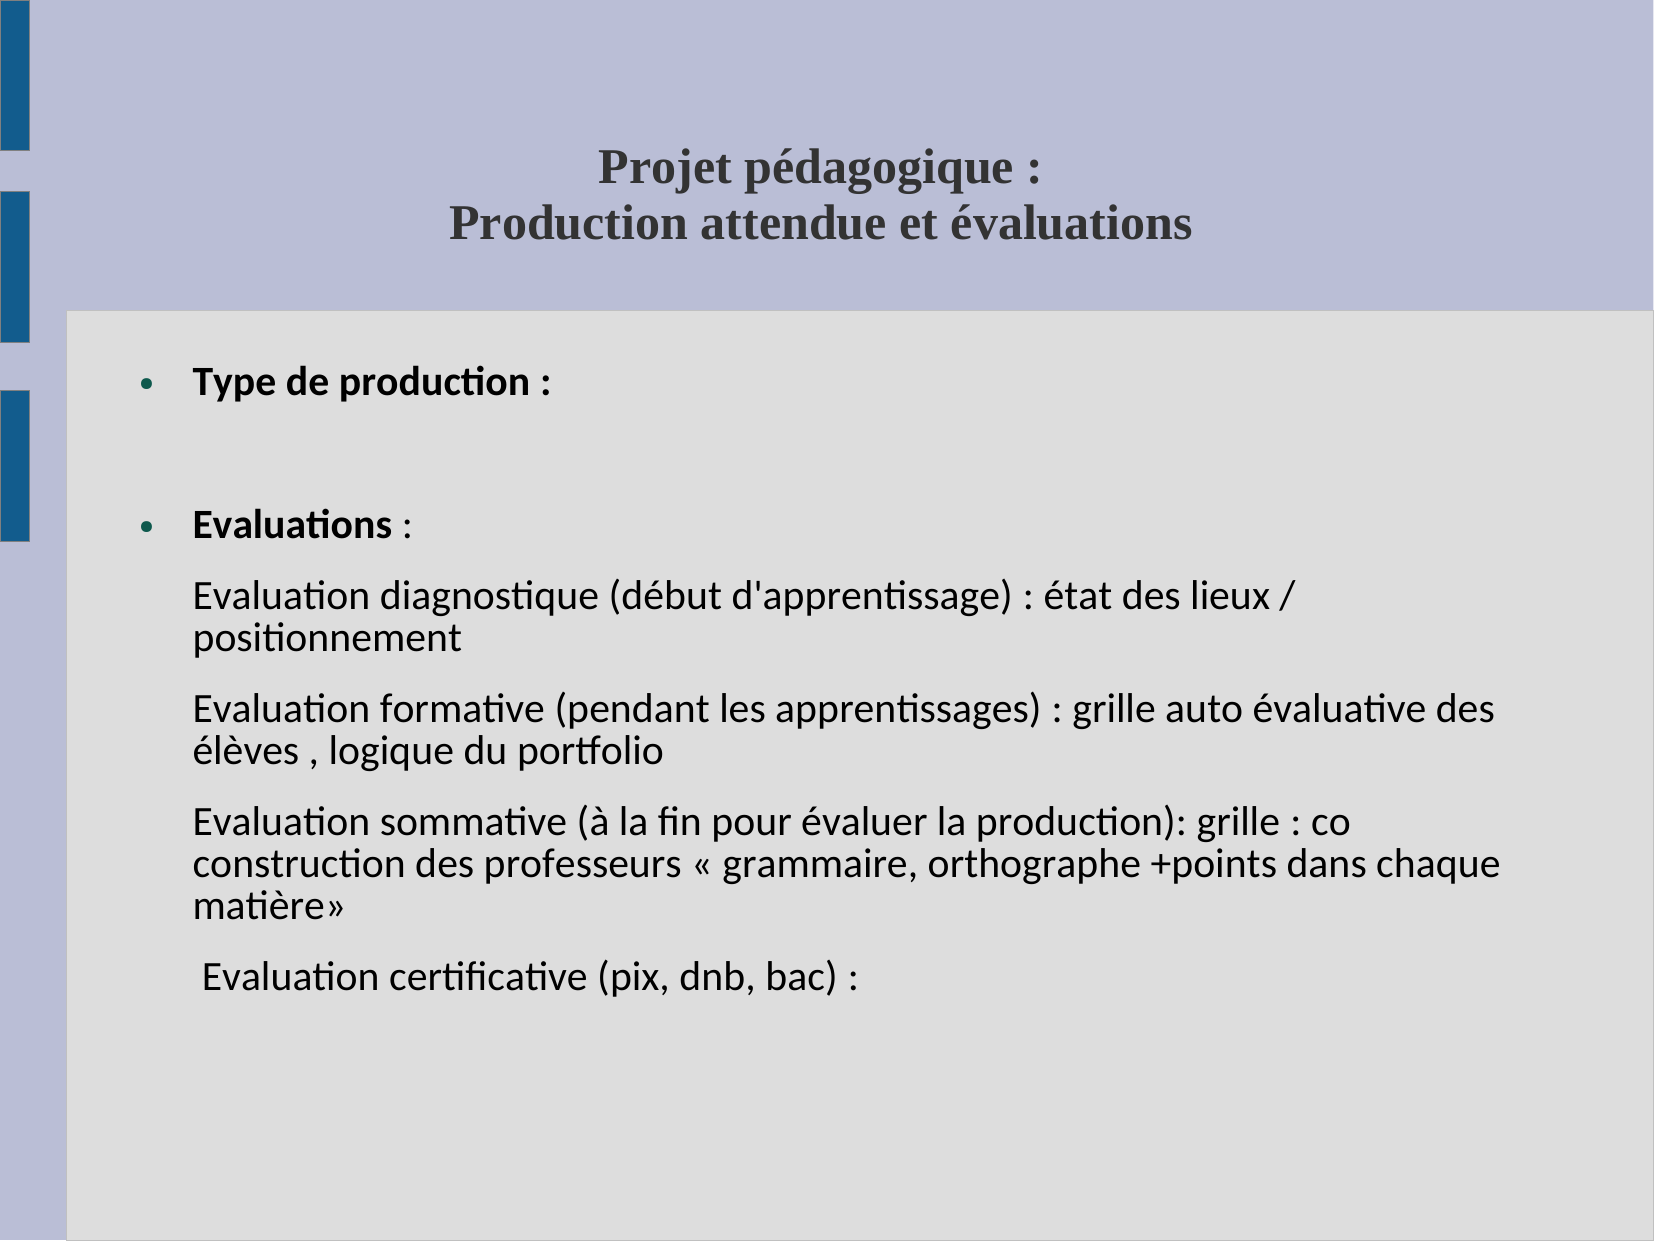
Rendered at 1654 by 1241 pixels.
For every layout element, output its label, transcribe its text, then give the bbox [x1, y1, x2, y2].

title Projet pédagogique : Production attendue et évaluations [121, 91, 1534, 299]
list Type de production : Evaluations : Evaluation diagnostique (début d'apprentissage) : état des lieux / positionnement Evaluation formative (pendant les apprentissages) : grille auto évaluative des élèves , logique du portfolio Evaluation sommative (à la fin pour évaluer la production): grille : co construction des professeurs « grammaire, orthographe +points dans chaque matière» Evaluation certificative (pix, dnb, bac) : [121, 364, 1534, 1241]
